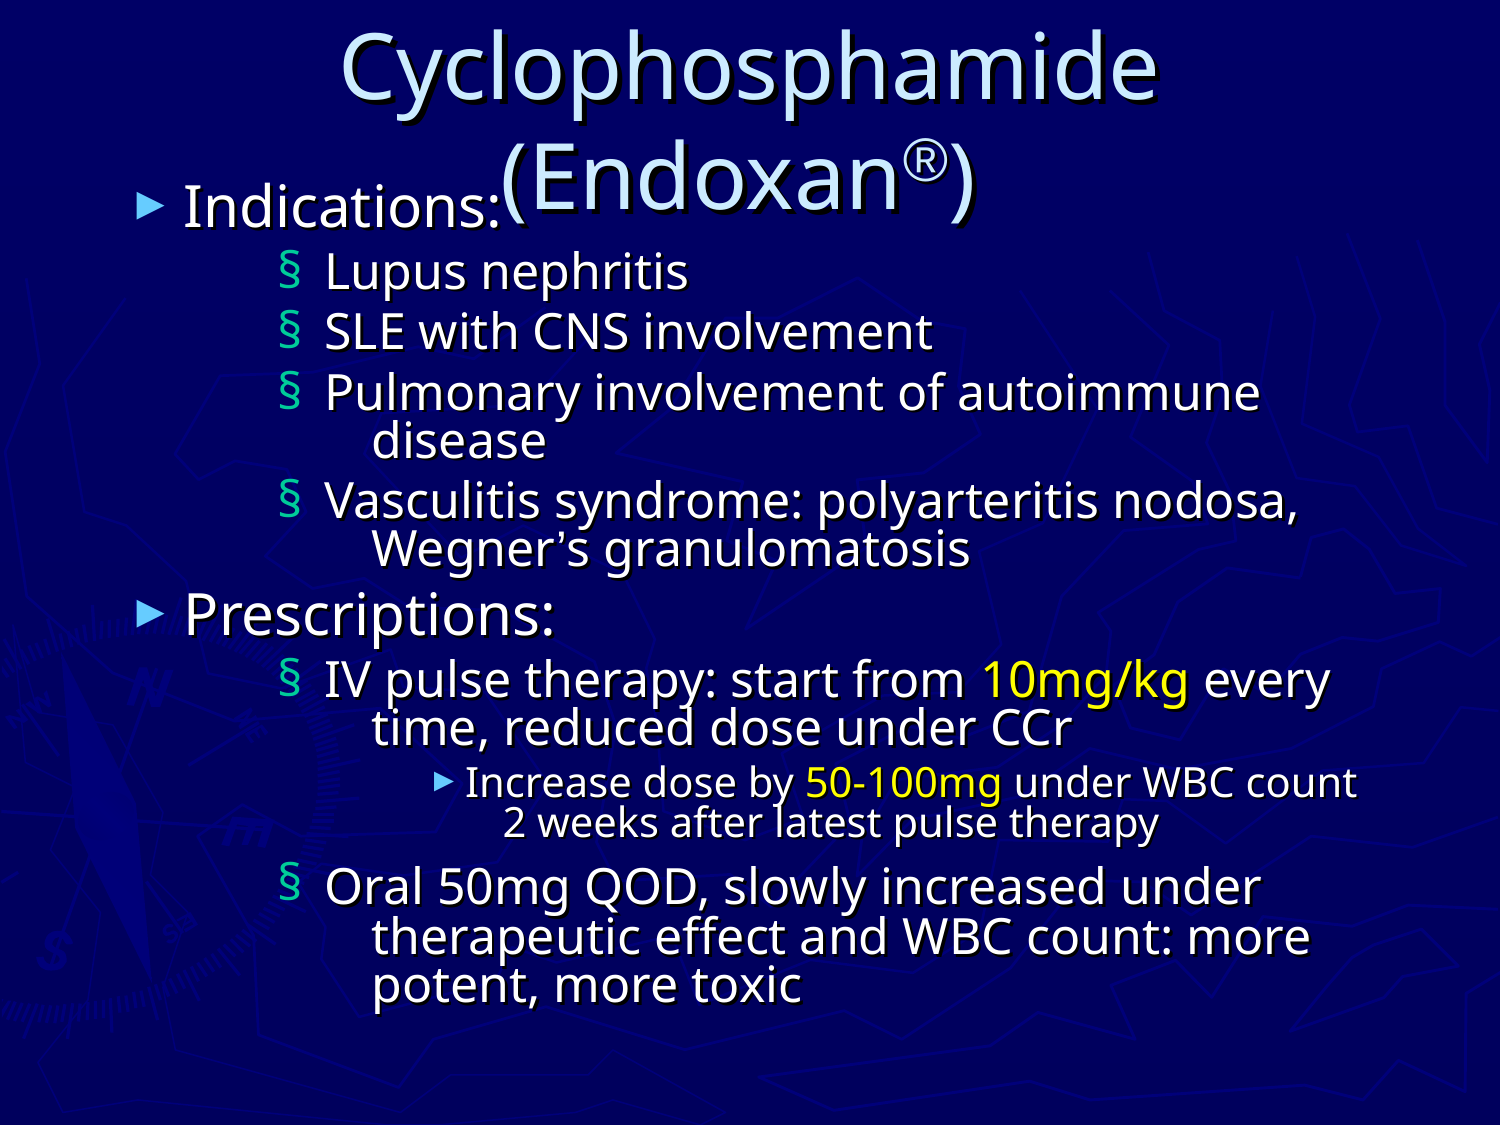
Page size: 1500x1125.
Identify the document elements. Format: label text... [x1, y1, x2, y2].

list Indications: Lupus nephritis SLE with CNS involvement Pulmonary involvement of autoimmune disease Vasculitis syndrome: polyarteritis nodosa, Wegner’s granulomatosis Prescriptions: IV pulse therapy: start from 10mg/kg every time, reduced dose under CCr Increase dose by 50-100mg under WBC count 2 weeks after latest pulse therapy Oral 50mg QOD, slowly increased under therapeutic effect and WBC count: more potent, more toxic [112, 174, 1388, 1025]
title Cyclophosphamide (Endoxan®) [112, 0, 1388, 174]
